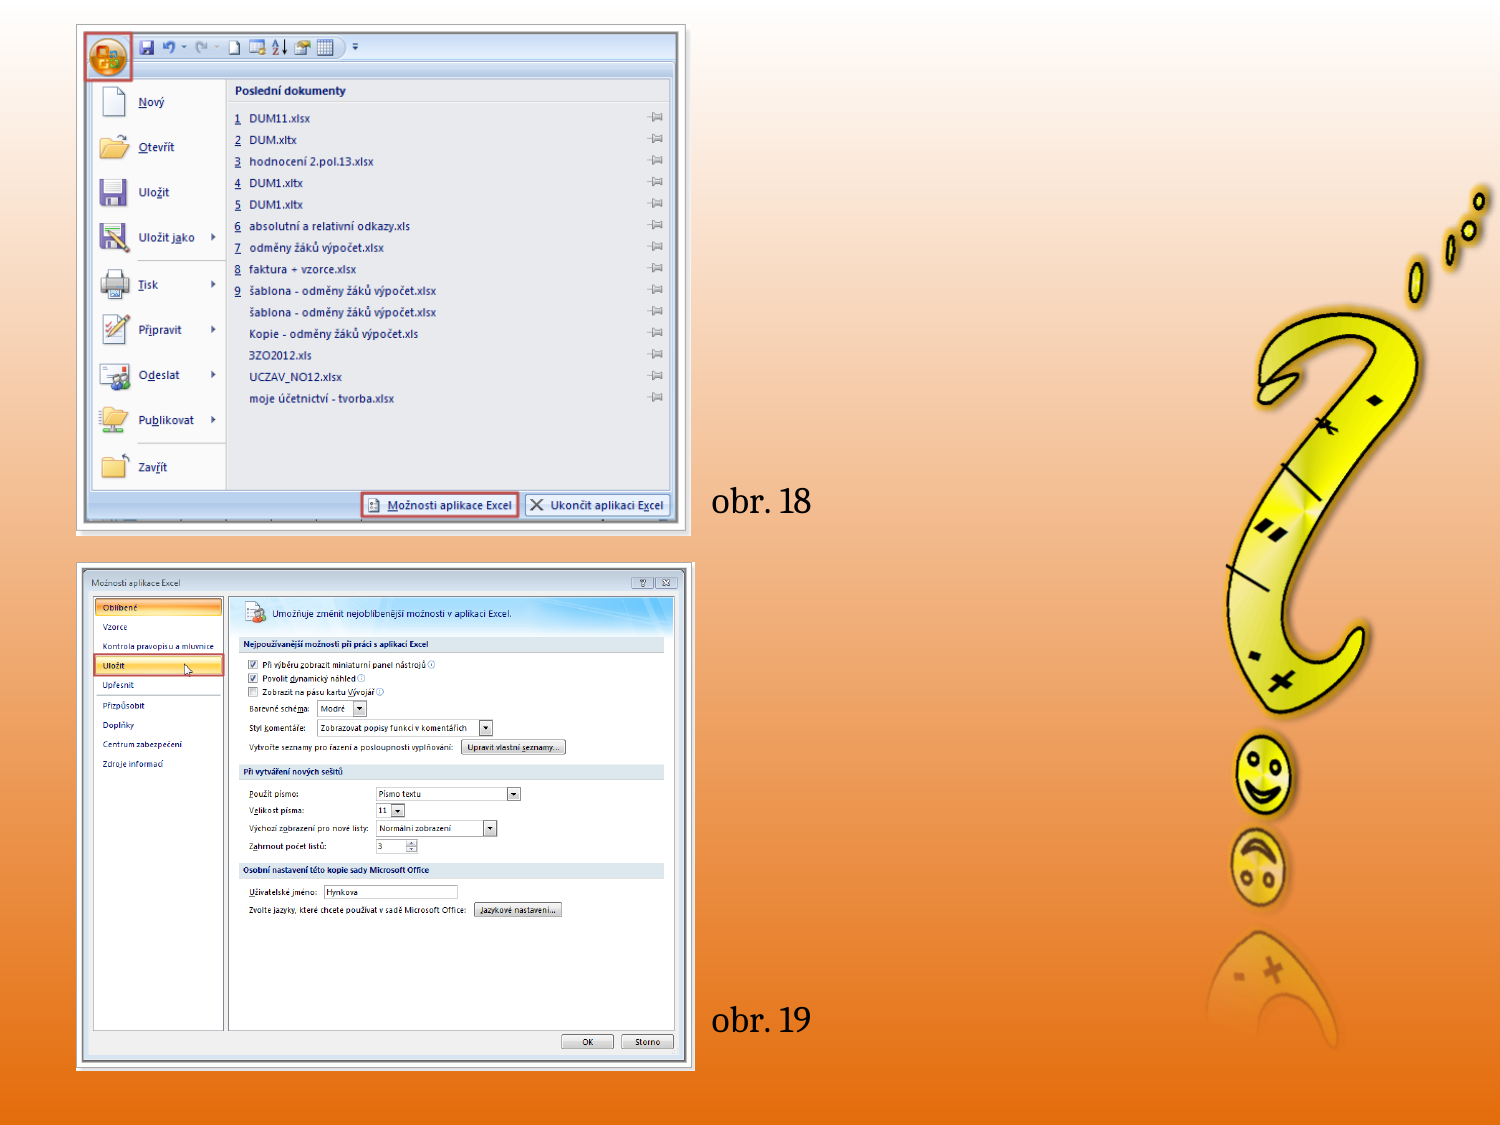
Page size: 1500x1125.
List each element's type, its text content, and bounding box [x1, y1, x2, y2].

text_box obr. 19 [696, 987, 827, 1049]
picture [76, 24, 691, 536]
picture [1171, 160, 1500, 1125]
picture [76, 562, 695, 1071]
text_box obr. 18 [696, 467, 827, 529]
